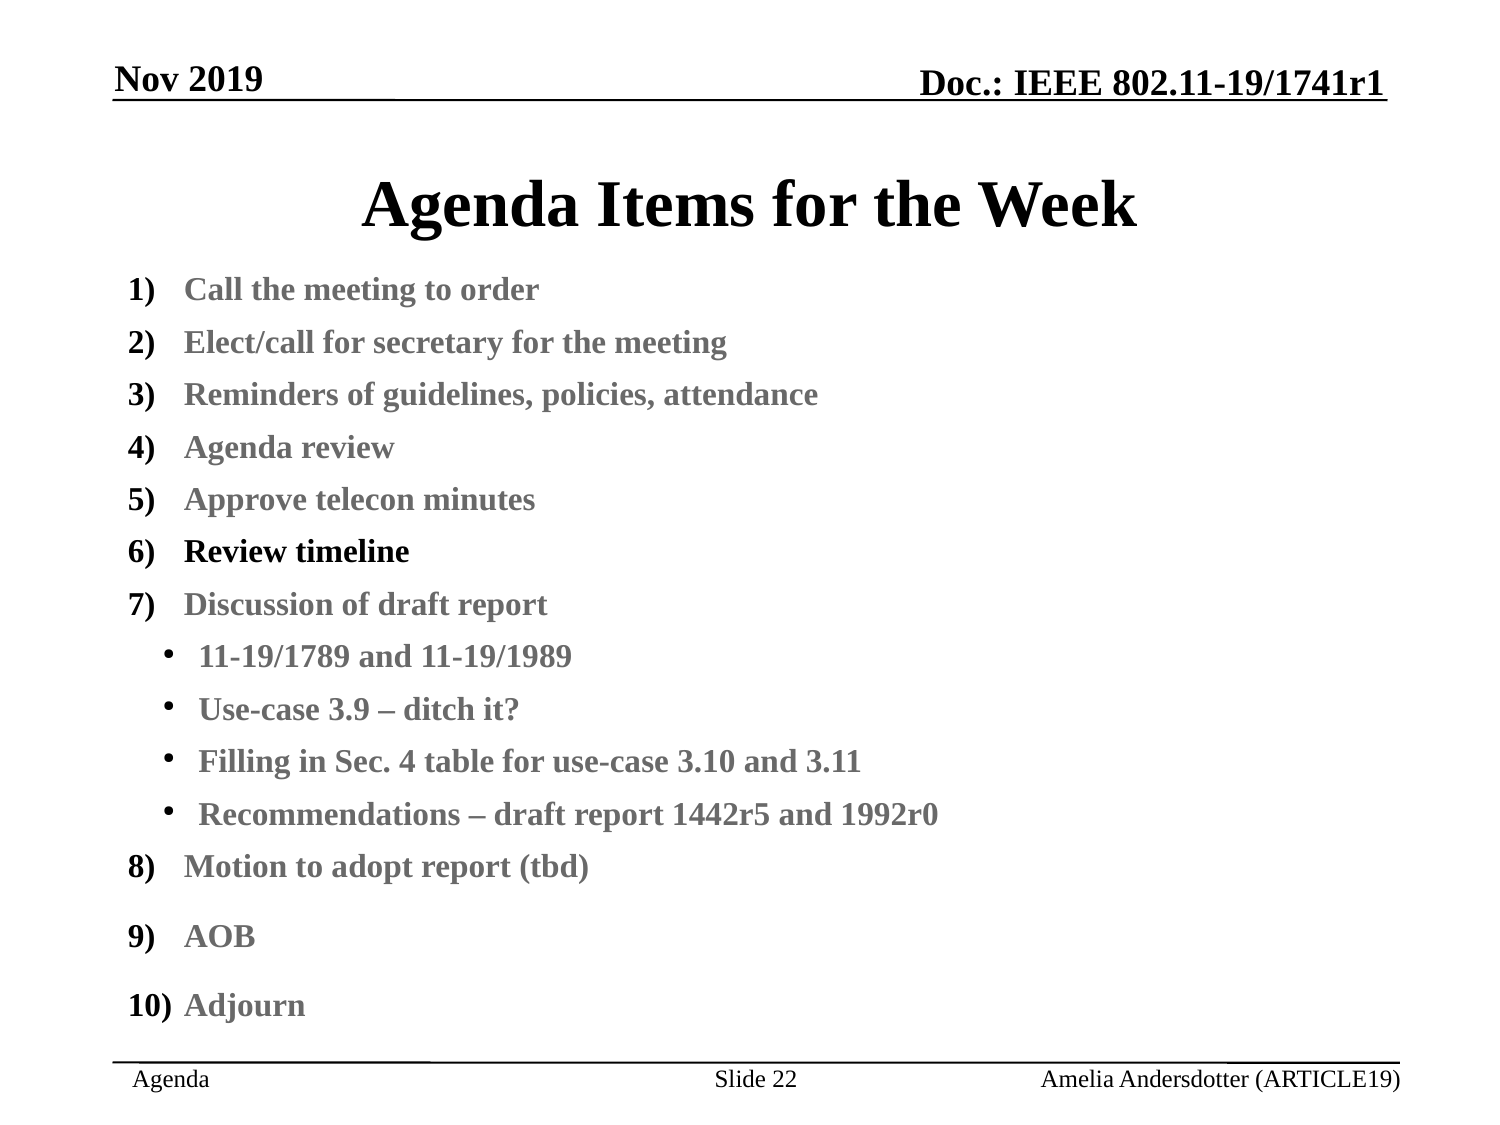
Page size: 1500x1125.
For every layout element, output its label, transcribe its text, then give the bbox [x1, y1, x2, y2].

text_box Slide <number> [712, 1062, 799, 1122]
text_box Call the meeting to order Elect/call for secretary for the meeting Reminders of guidelines, policies, attendance Agenda review Approve telecon minutes Review timeline Discussion of draft report 11-19/1789 and 11-19/1989 Use-case 3.9 – ditch it? Filling in Sec. 4 table for use-case 3.10 and 3.11 Recommendations – draft report 1442r5 and 1992r0 Motion to adopt report (tbd) AOB Adjourn [112, 287, 1387, 1040]
text_box Nov 2019 [114, 54, 422, 99]
text_box Amelia Andersdotter (ARTICLE19) [878, 1062, 1401, 1092]
text_box Agenda Items for the Week [112, 112, 1387, 287]
